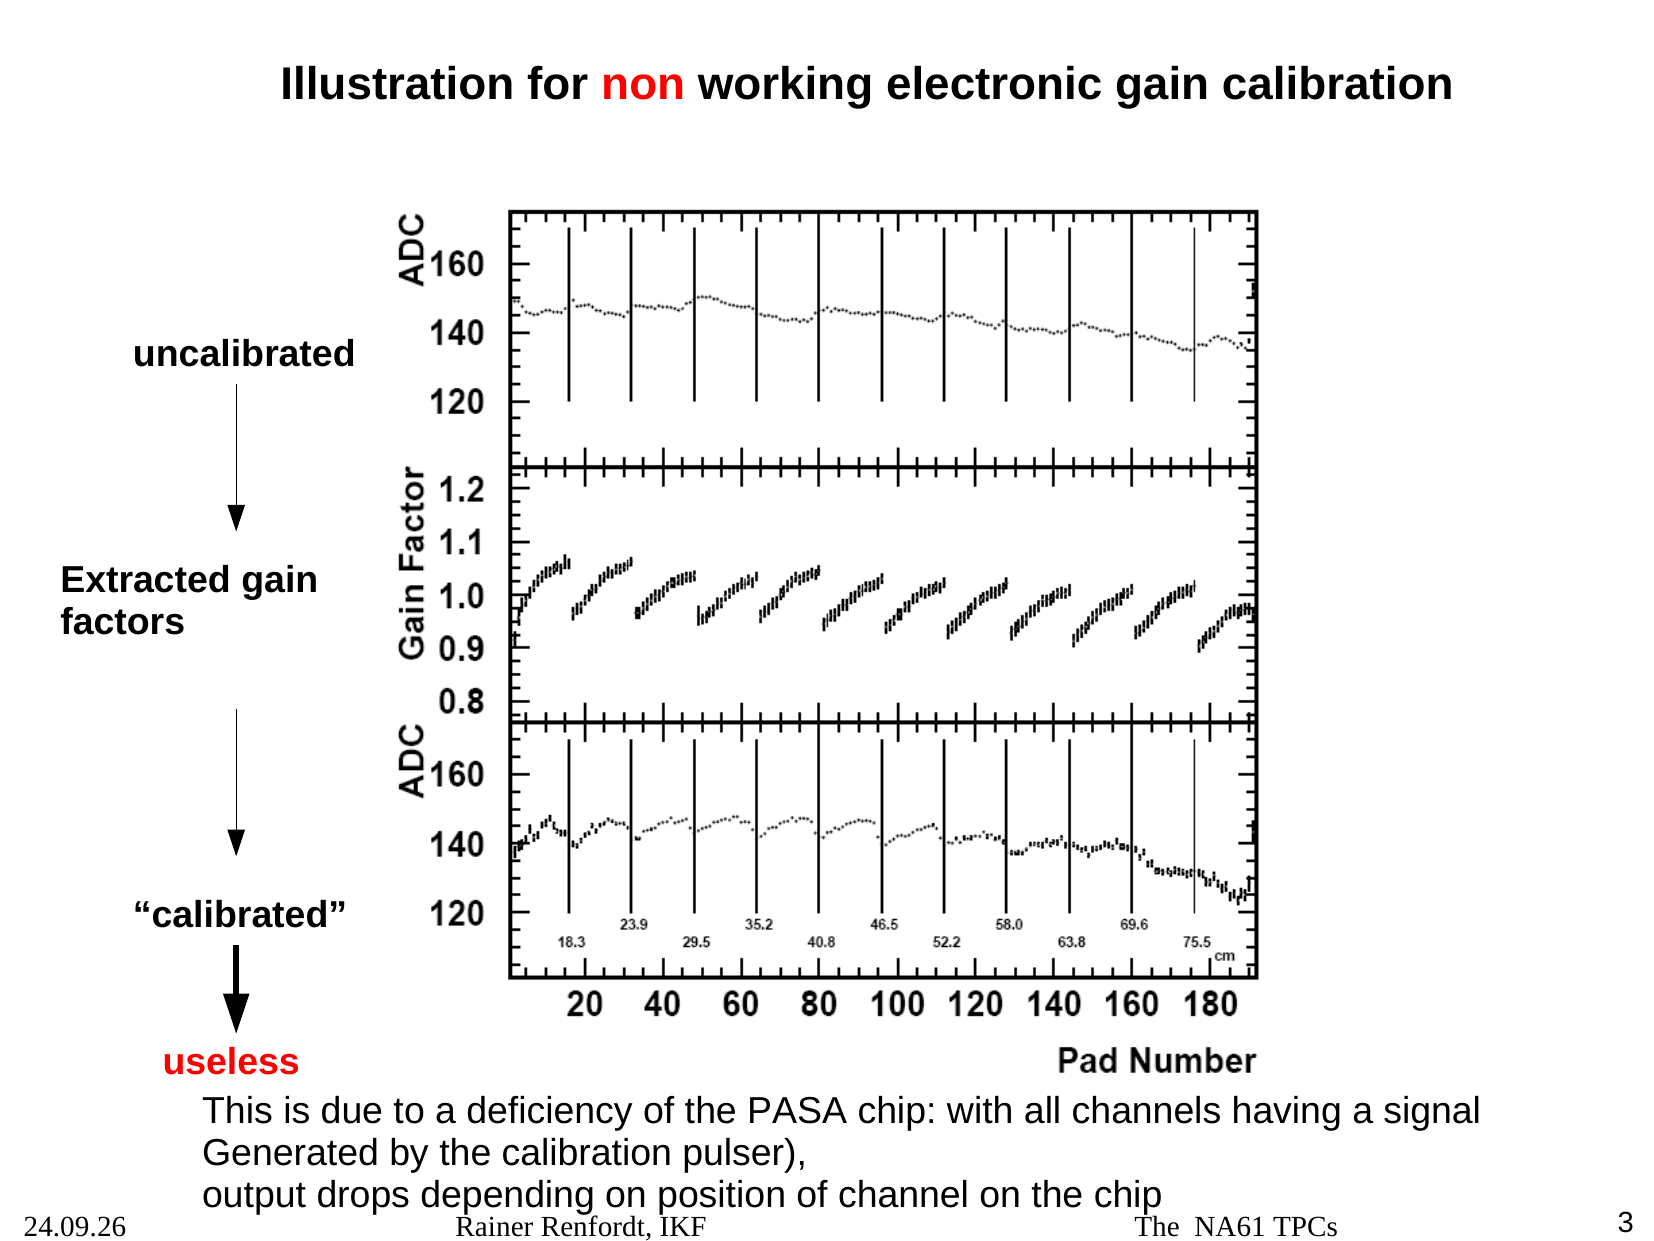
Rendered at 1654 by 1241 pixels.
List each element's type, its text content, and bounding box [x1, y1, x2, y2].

text_box Extracted gain factors [45, 550, 345, 652]
text_box This is due to a deficiency of the PASA chip: with all channels having a signal Generated by the calibration pulser), output drops depending on position of channel on the chip [187, 1082, 1496, 1224]
text_box uncalibrated [118, 324, 371, 383]
text_box Illustration for non working electronic gain calibration [265, 51, 1470, 119]
picture [391, 202, 1260, 1077]
text_box “calibrated” [118, 885, 363, 944]
text_box useless [147, 1033, 315, 1092]
